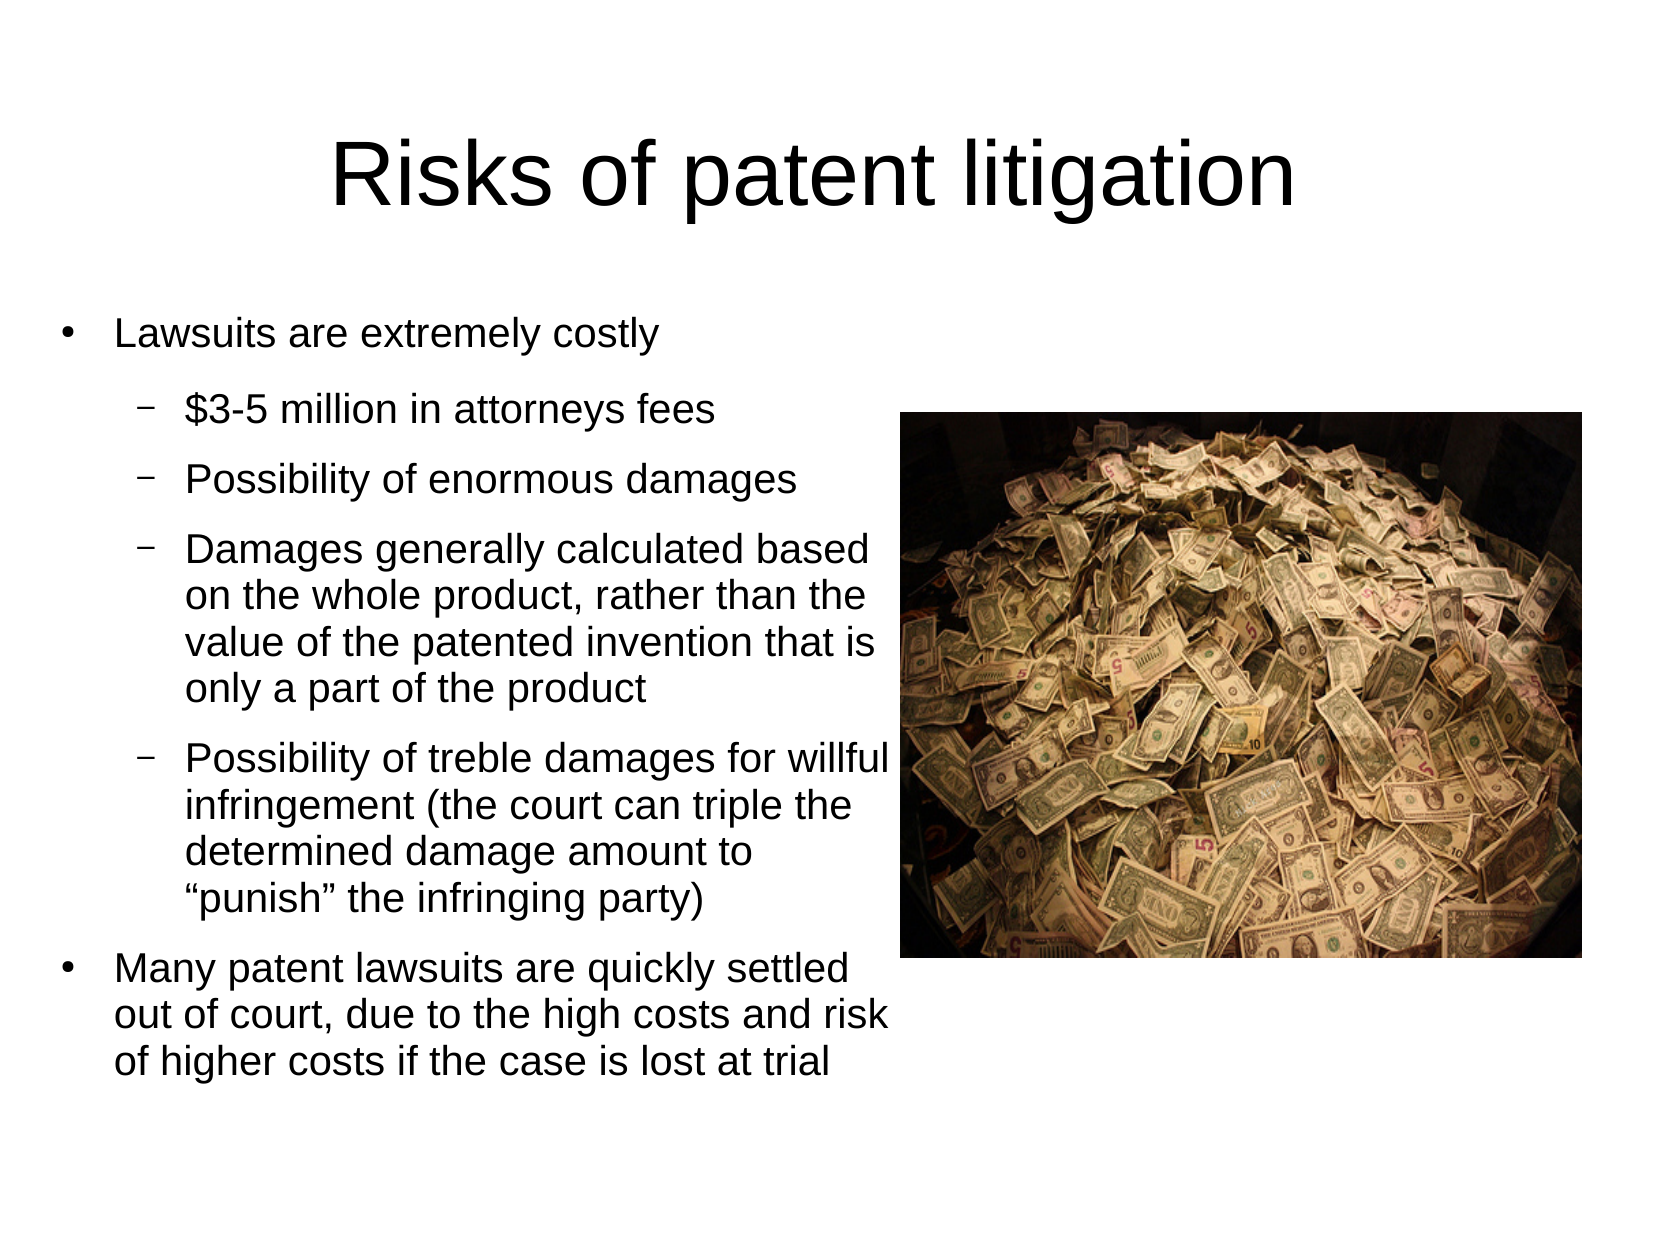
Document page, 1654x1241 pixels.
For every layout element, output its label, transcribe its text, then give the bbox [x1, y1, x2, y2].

list Lawsuits are extremely costly $3-5 million in attorneys fees Possibility of enormous damages Damages generally calculated based on the whole product, rather than the value of the patented invention that is only a part of the product Possibility of treble damages for willful infringement (the court can triple the determined damage amount to “punish” the infringing party) Many patent lawsuits are quickly settled out of court, due to the high costs and risk of higher costs if the case is lost at trial [42, 309, 901, 1088]
title Risks of patent litigation [154, 122, 1501, 226]
picture [900, 412, 1582, 958]
